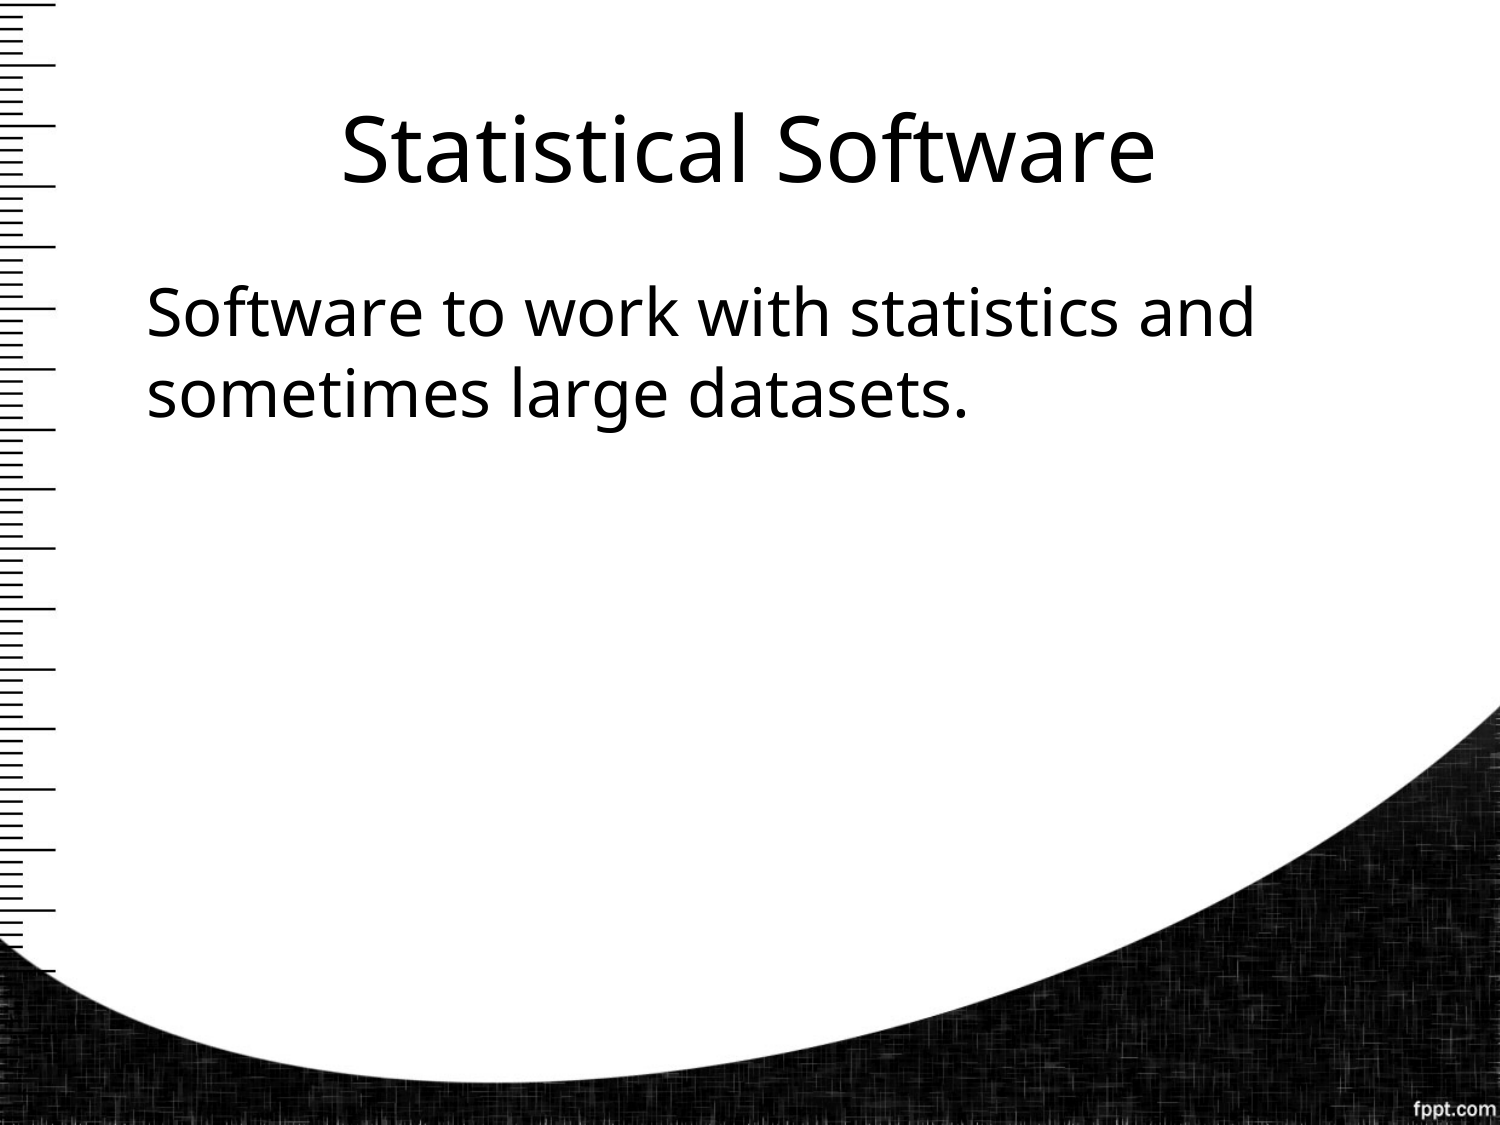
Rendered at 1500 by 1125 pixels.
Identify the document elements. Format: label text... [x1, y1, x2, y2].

picture [0, 0, 1500, 1125]
list Software to work with statistics and sometimes large datasets. [75, 262, 1426, 1020]
title Statistical Software [75, 44, 1426, 248]
